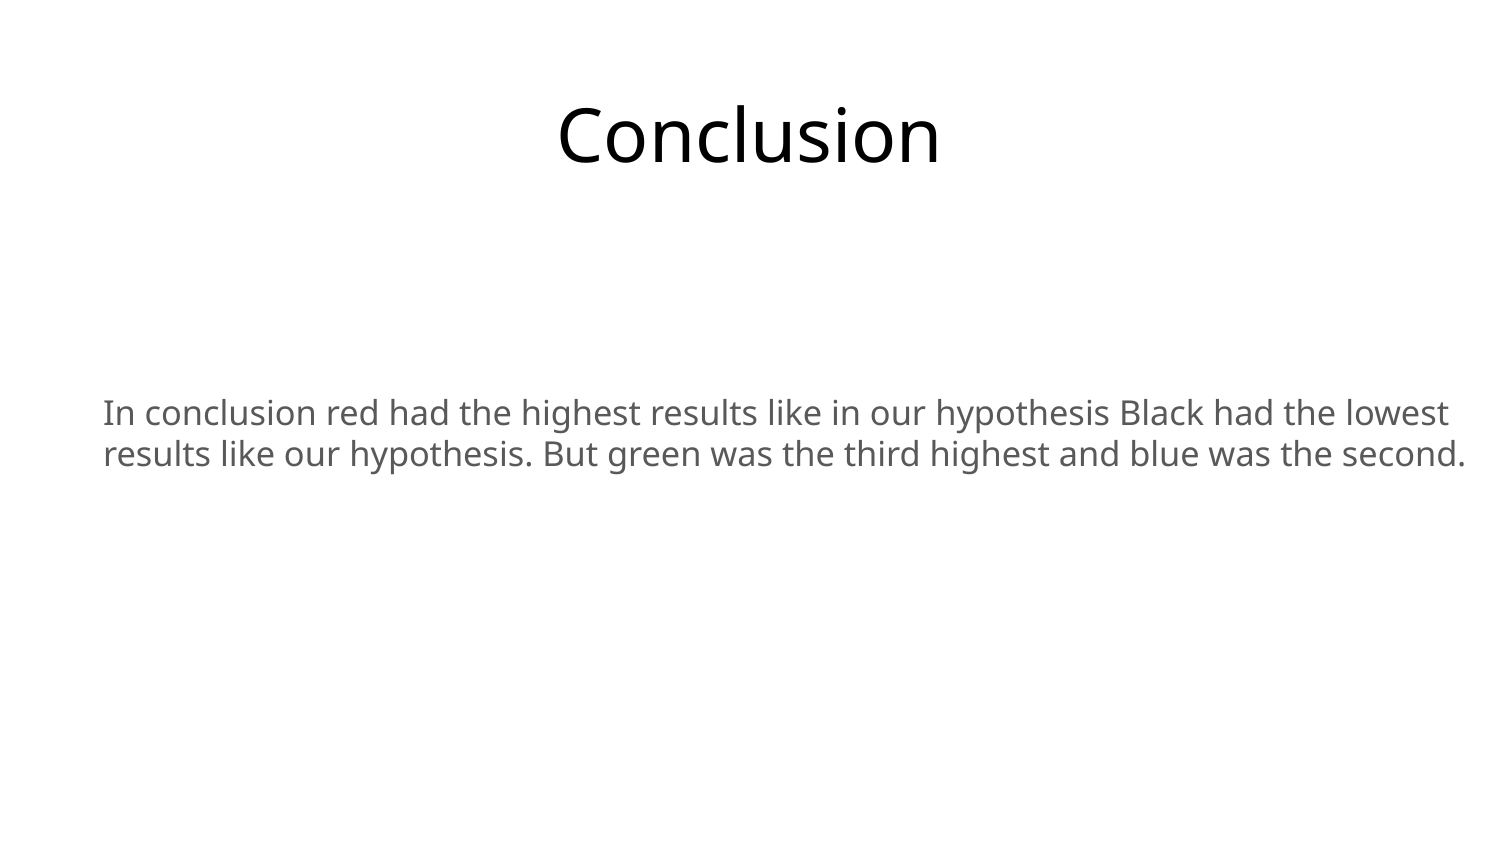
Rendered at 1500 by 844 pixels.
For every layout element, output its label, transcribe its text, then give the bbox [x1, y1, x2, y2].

title Conclusion [51, 70, 1449, 283]
subtitle In conclusion red had the highest results like in our hypothesis Black had the lowest results like our hypothesis. But green was the third highest and blue was the second. [88, 376, 1486, 507]
